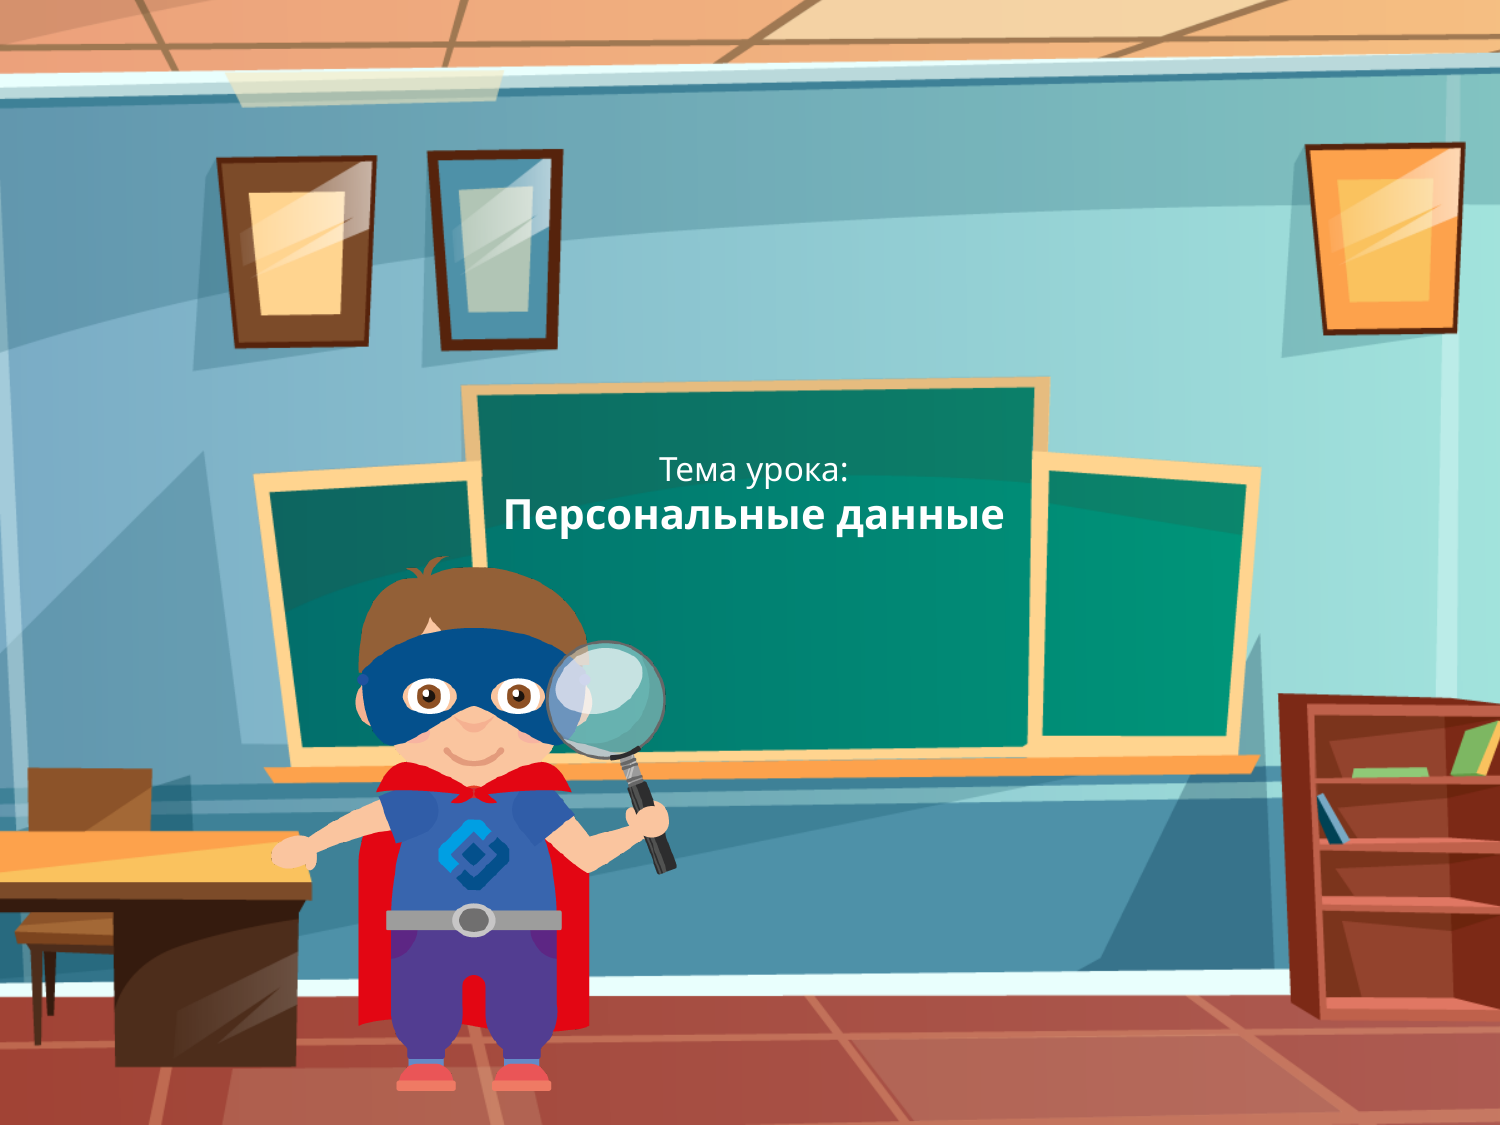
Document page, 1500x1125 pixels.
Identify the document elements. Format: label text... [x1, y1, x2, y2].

text_box Тема урока: Персональные данные [504, 440, 1004, 547]
picture [0, 0, 1500, 1125]
